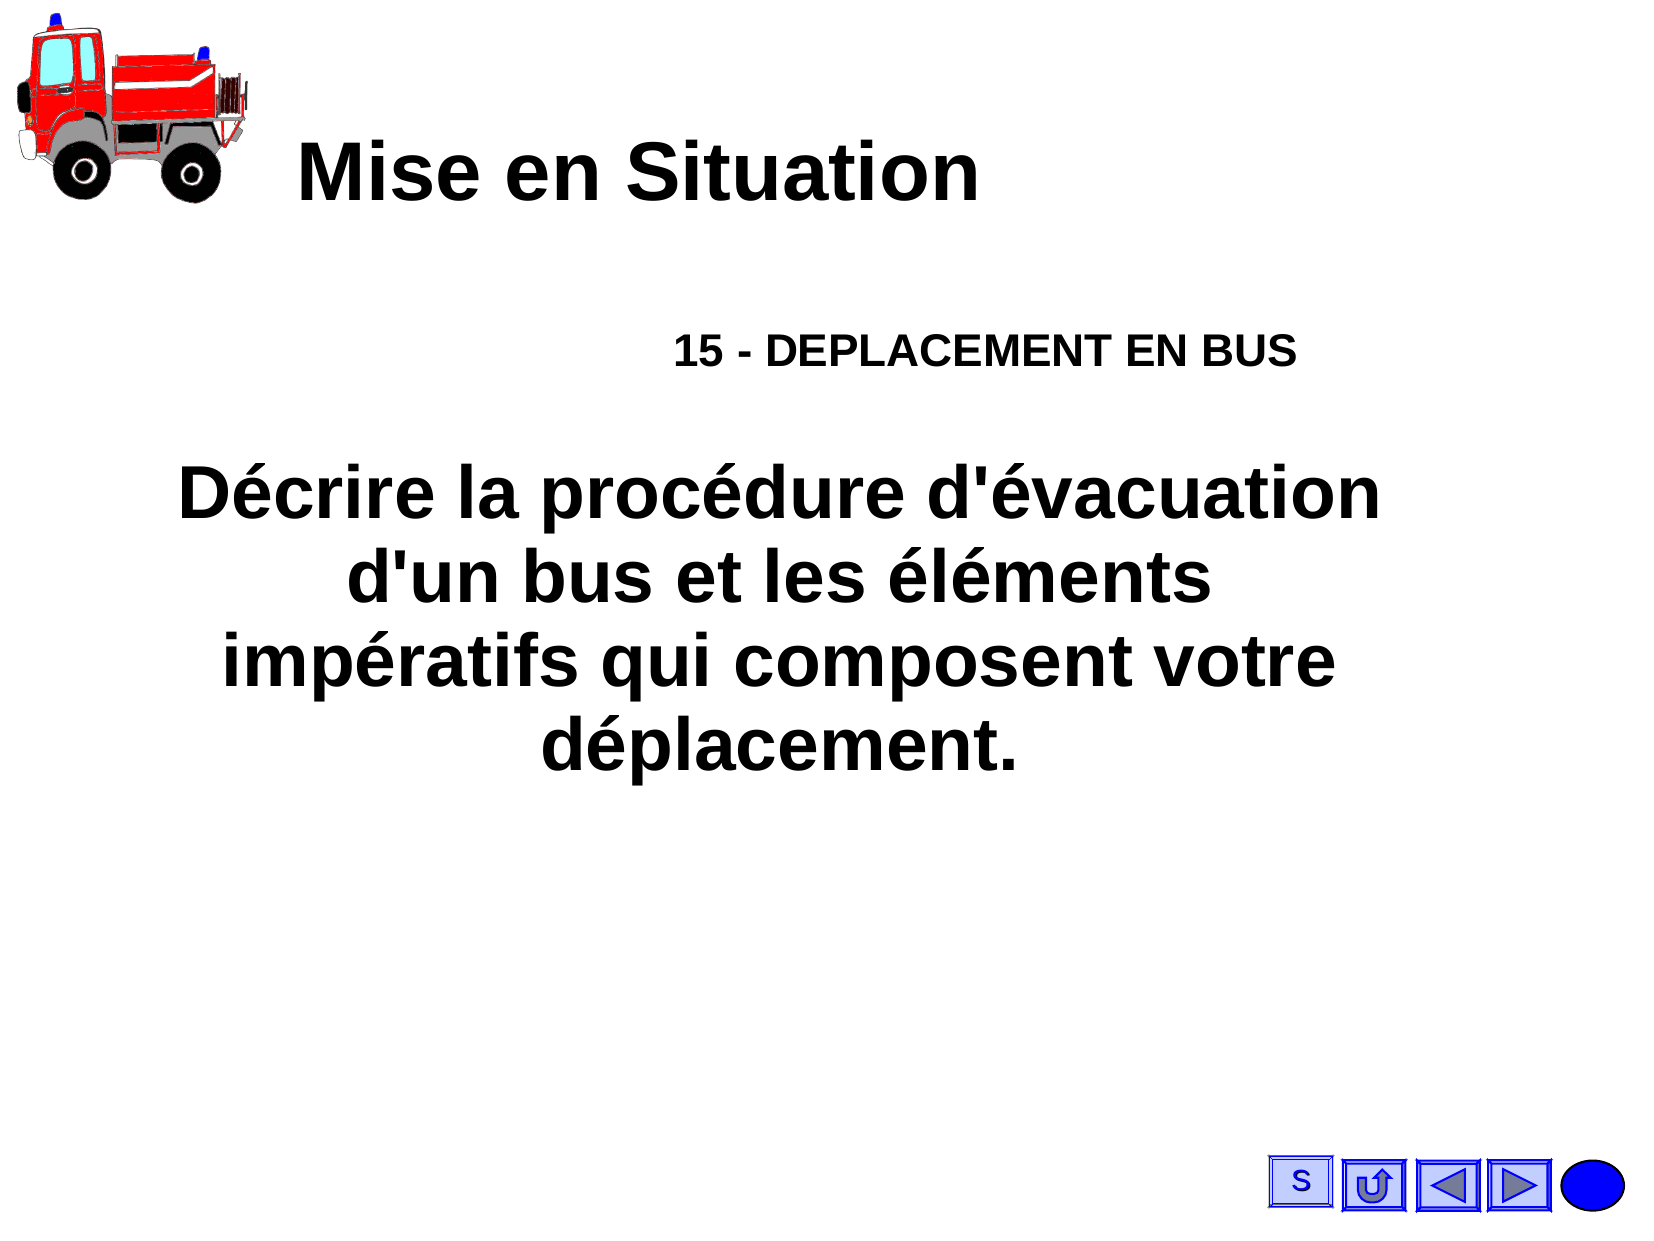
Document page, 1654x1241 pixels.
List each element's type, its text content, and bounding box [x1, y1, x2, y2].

text_box Mise en Situation [281, 118, 1020, 227]
text_box [1561, 1160, 1625, 1211]
list Décrire la procédure d'évacuation d'un bus et les éléments impératifs qui composent votre déplacement. [142, 442, 1418, 1003]
picture [8, 8, 257, 216]
text_box 15 - DEPLACEMENT EN BUS [673, 324, 1536, 430]
